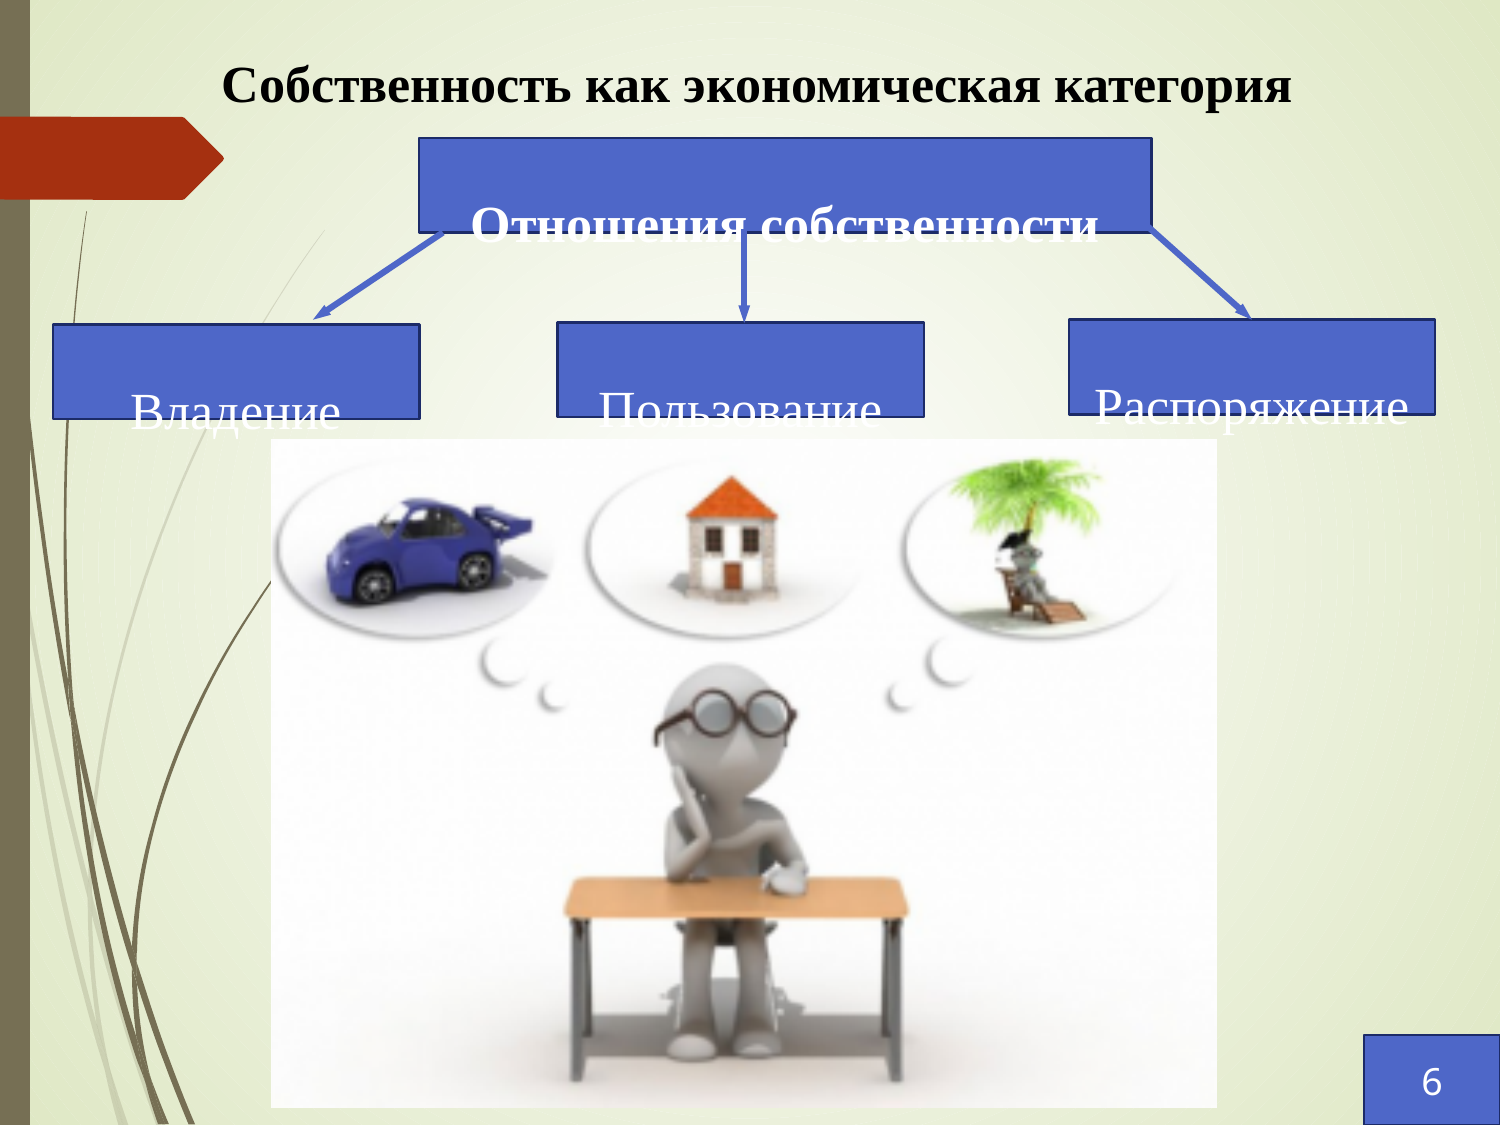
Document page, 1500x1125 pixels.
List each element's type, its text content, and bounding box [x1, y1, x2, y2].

text_box Собственность как экономическая категория [207, 43, 1376, 120]
text_box Пользование [609, 395, 625, 417]
picture [271, 439, 1217, 1108]
text_box Отношения собственности [419, 138, 1152, 233]
text_box Пользование [558, 322, 924, 417]
text_box Владение [53, 325, 419, 419]
text_box Распоряжение [1069, 320, 1435, 414]
text_box 6 [1364, 1035, 1500, 1125]
text_box Владение [141, 397, 154, 410]
